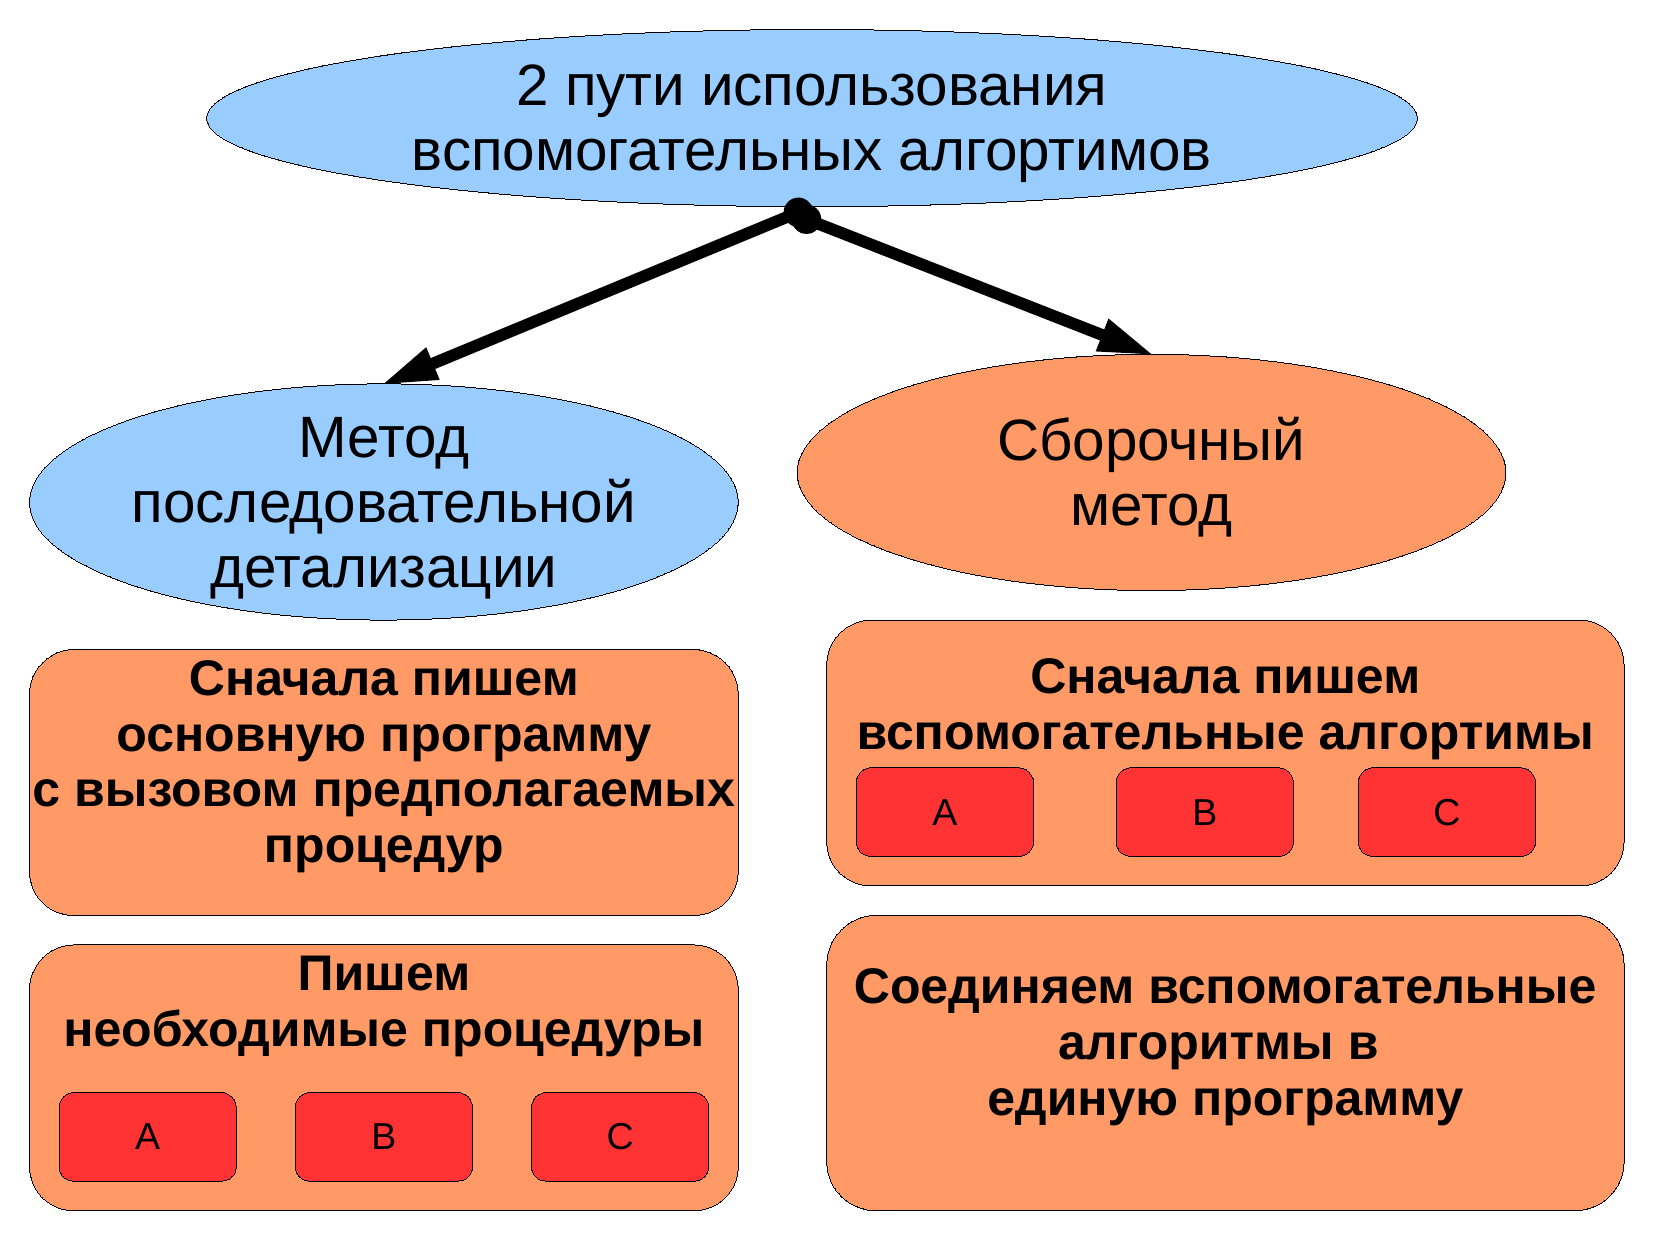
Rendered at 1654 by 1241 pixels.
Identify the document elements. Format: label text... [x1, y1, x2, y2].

text_box Сначала пишем основную программу с вызовом предполагаемых процедур [29, 649, 739, 916]
text_box С [1358, 767, 1536, 857]
text_box Сначала пишем вспомогательные алгортимы [826, 620, 1625, 886]
text_box А [856, 767, 1034, 857]
text_box Метод последовательной детализации [29, 383, 739, 621]
text_box А [59, 1092, 237, 1182]
text_box В [295, 1092, 473, 1182]
text_box В [1116, 767, 1294, 857]
text_box Пишем необходимые процедуры [29, 944, 739, 1211]
text_box Соединяем вспомогательные алгоритмы в единую программу [826, 915, 1625, 1211]
text_box С [531, 1092, 709, 1182]
text_box 2 пути использования вспомогательных алгортимов [206, 29, 1418, 207]
text_box Сборочный метод [797, 354, 1506, 591]
